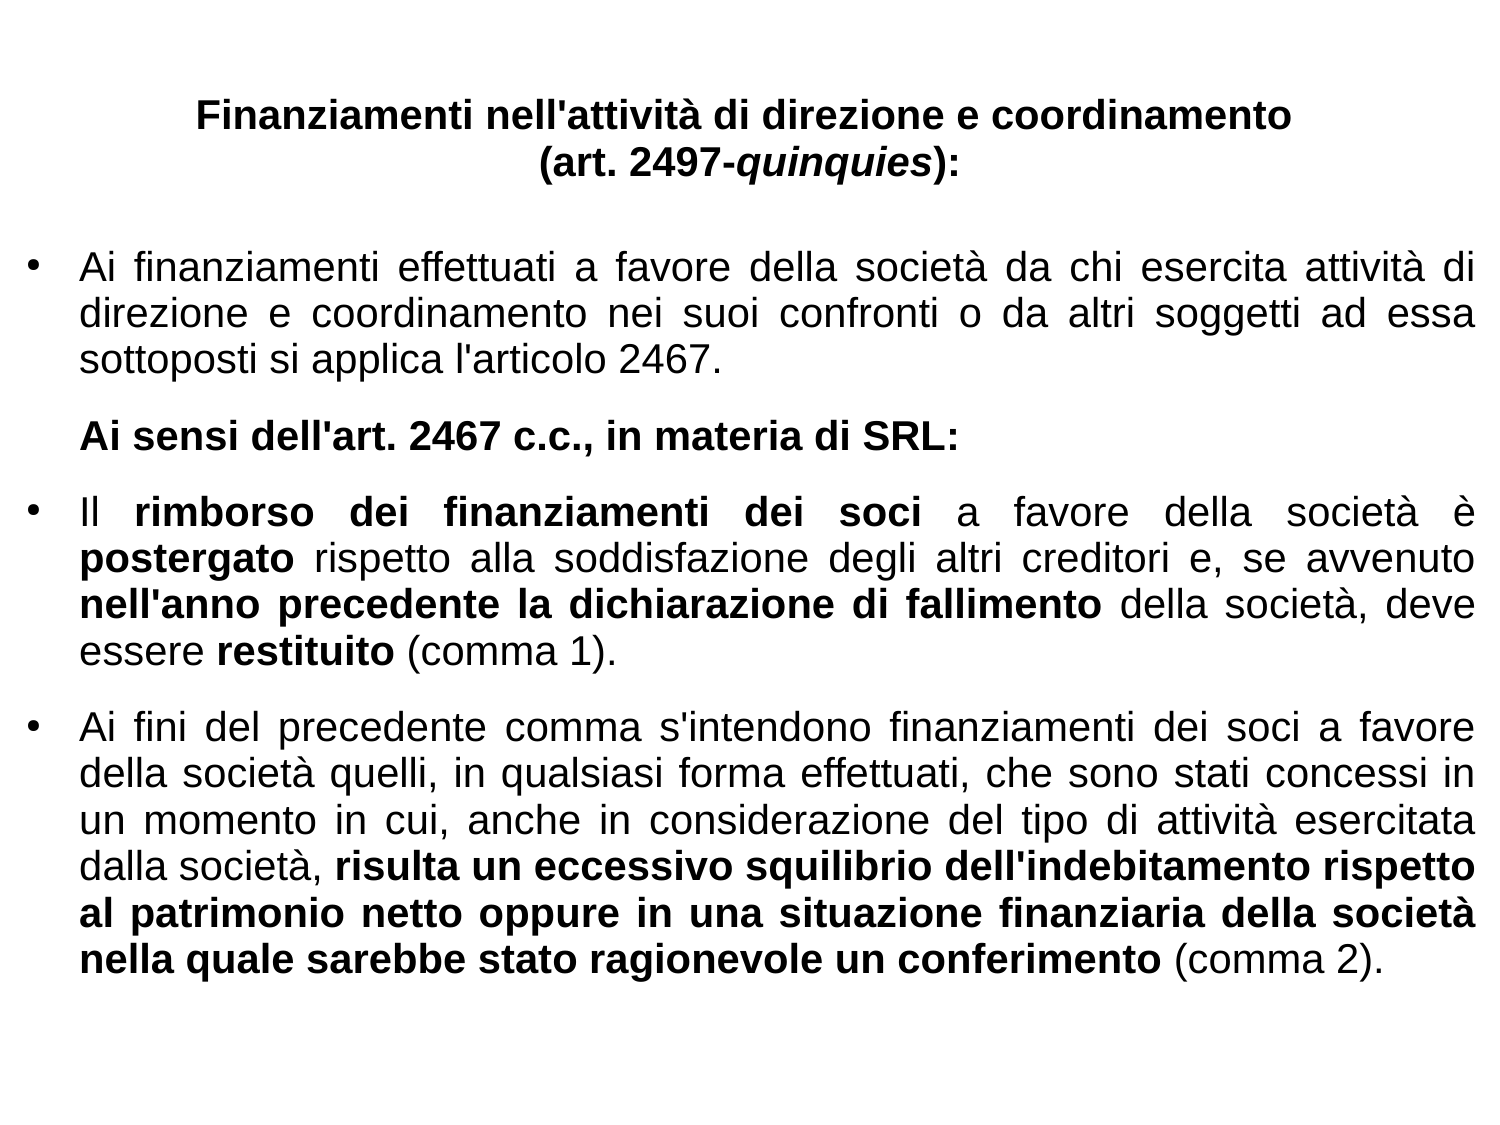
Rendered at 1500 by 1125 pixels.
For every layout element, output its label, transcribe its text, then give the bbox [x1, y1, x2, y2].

title Finanziamenti nell'attività di direzione e coordinamento (art. 2497-quinquies): [75, 45, 1426, 233]
list Ai finanziamenti effettuati a favore della società da chi esercita attività di direzione e coordinamento nei suoi confronti o da altri soggetti ad essa sottoposti si applica l'articolo 2467. Ai sensi dell'art. 2467 c.c., in materia di SRL: Il rimborso dei finanziamenti dei soci a favore della società è postergato rispetto alla soddisfazione degli altri creditori e, se avvenuto nell'anno precedente la dichiarazione di fallimento della società, deve essere restituito (comma 1). Ai fini del precedente comma s'intendono finanziamenti dei soci a favore della società quelli, in qualsiasi forma effettuati, che sono stati concessi in un momento in cui, anche in considerazione del tipo di attività esercitata dalla società, risulta un eccessivo squilibrio dell'indebitamento rispetto al patrimonio netto oppure in una situazione finanziaria della società nella quale sarebbe stato ragionevole un conferimento (comma 2). [8, 243, 1477, 1071]
